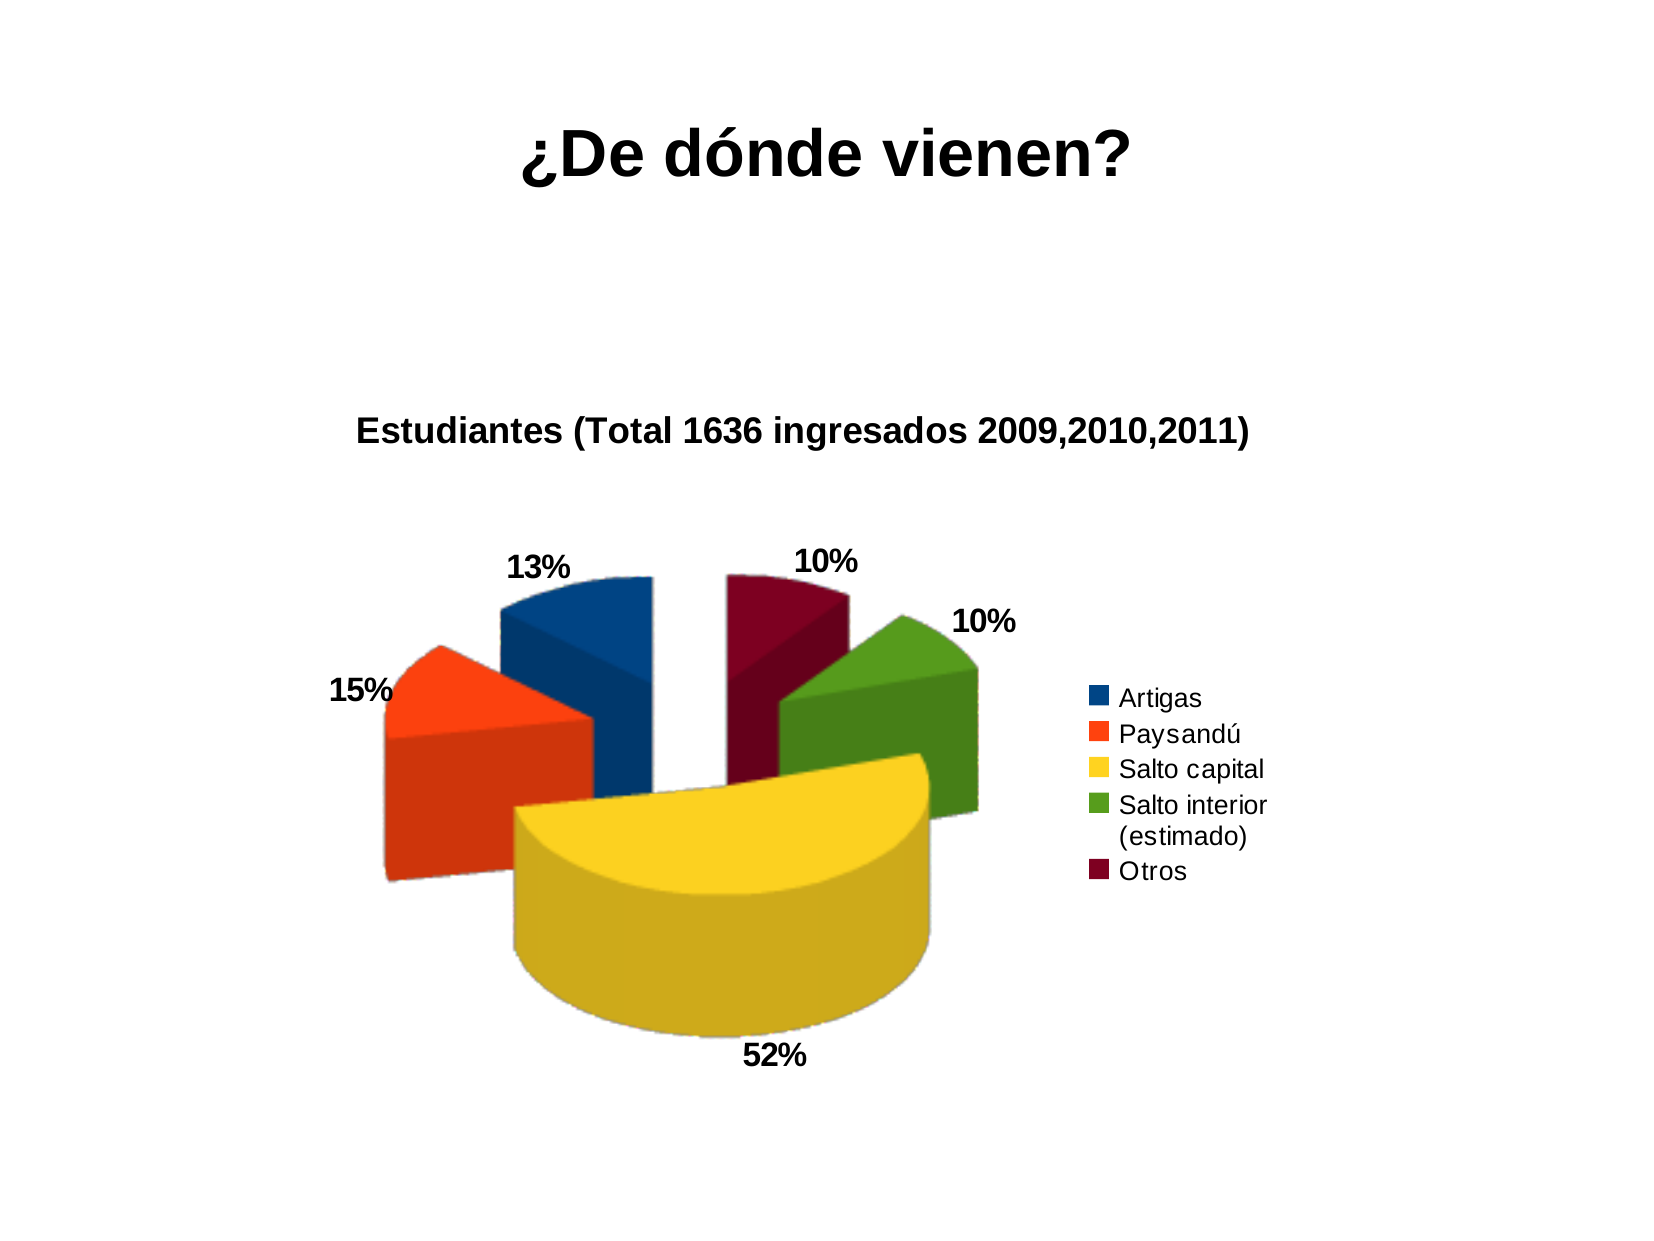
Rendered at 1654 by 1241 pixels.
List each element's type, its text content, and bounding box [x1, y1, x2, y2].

title ¿De dónde vienen? [82, 56, 1571, 250]
picture [301, 392, 1306, 1182]
